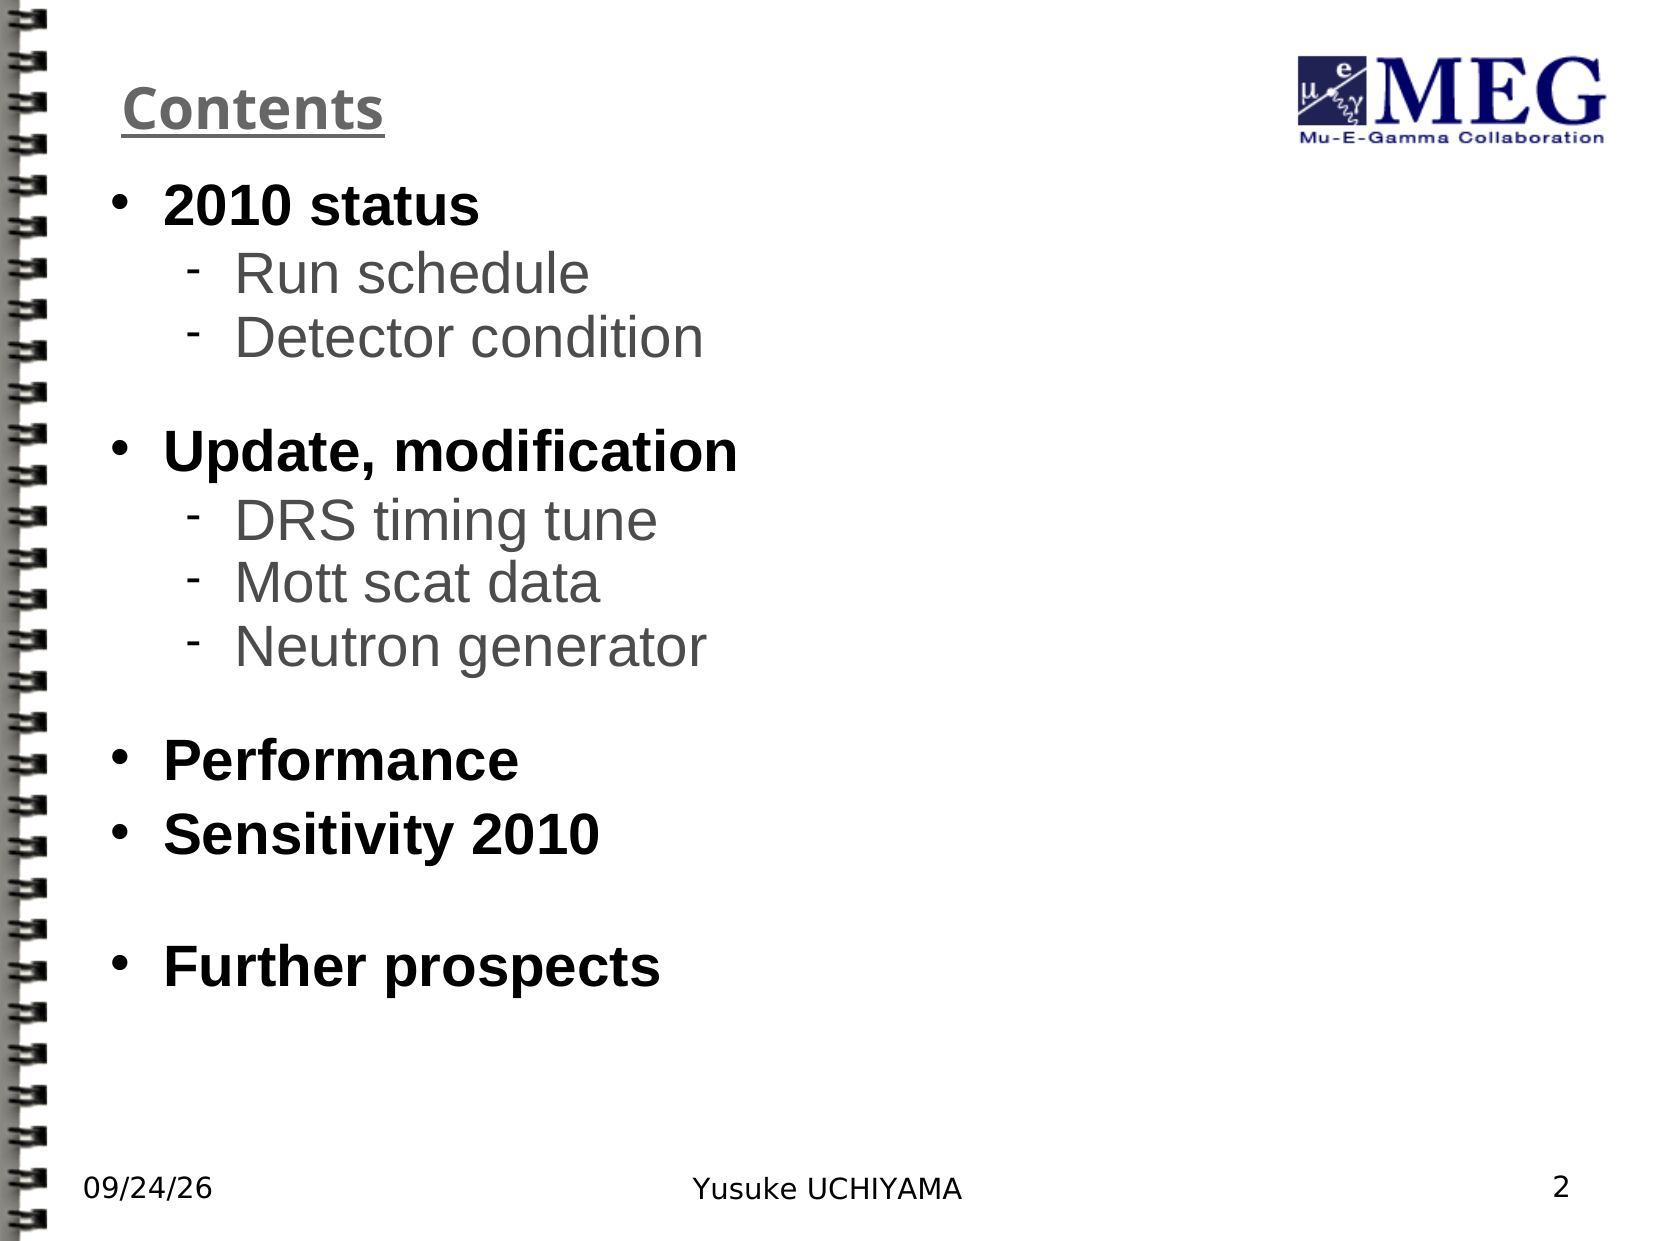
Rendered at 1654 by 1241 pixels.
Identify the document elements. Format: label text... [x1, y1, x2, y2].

list 2010 status Run schedule Detector condition Update, modification DRS timing tune Mott scat data Neutron generator Performance Sensitivity 2010 Further prospects [92, 174, 1571, 1094]
title Contents [121, 50, 1300, 162]
picture [0, 0, 1654, 1241]
